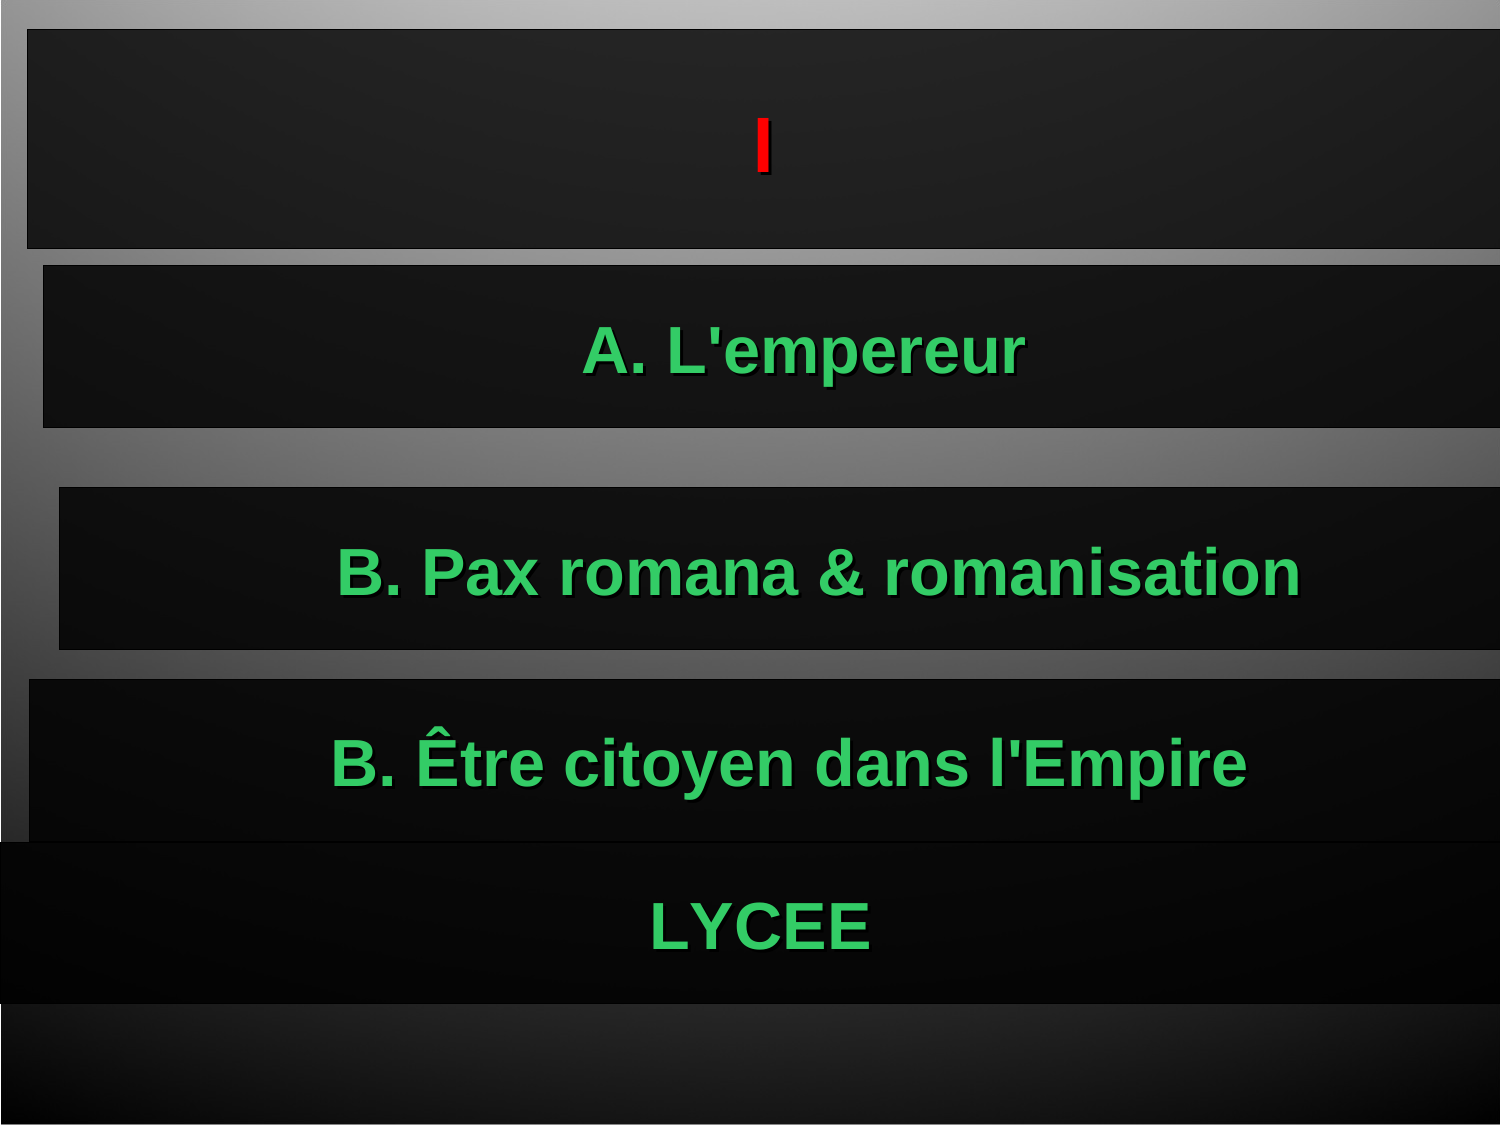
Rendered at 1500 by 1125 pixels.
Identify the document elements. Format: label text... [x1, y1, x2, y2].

text_box B. Pax romana & romanisation [59, 487, 1500, 650]
text_box I [27, 29, 1500, 249]
text_box A. L'empereur [43, 265, 1500, 428]
picture [0, 0, 1500, 842]
text_box LYCEE [0, 842, 1500, 1004]
text_box B. Être citoyen dans l'Empire [29, 679, 1500, 842]
picture [0, 1004, 1500, 1125]
